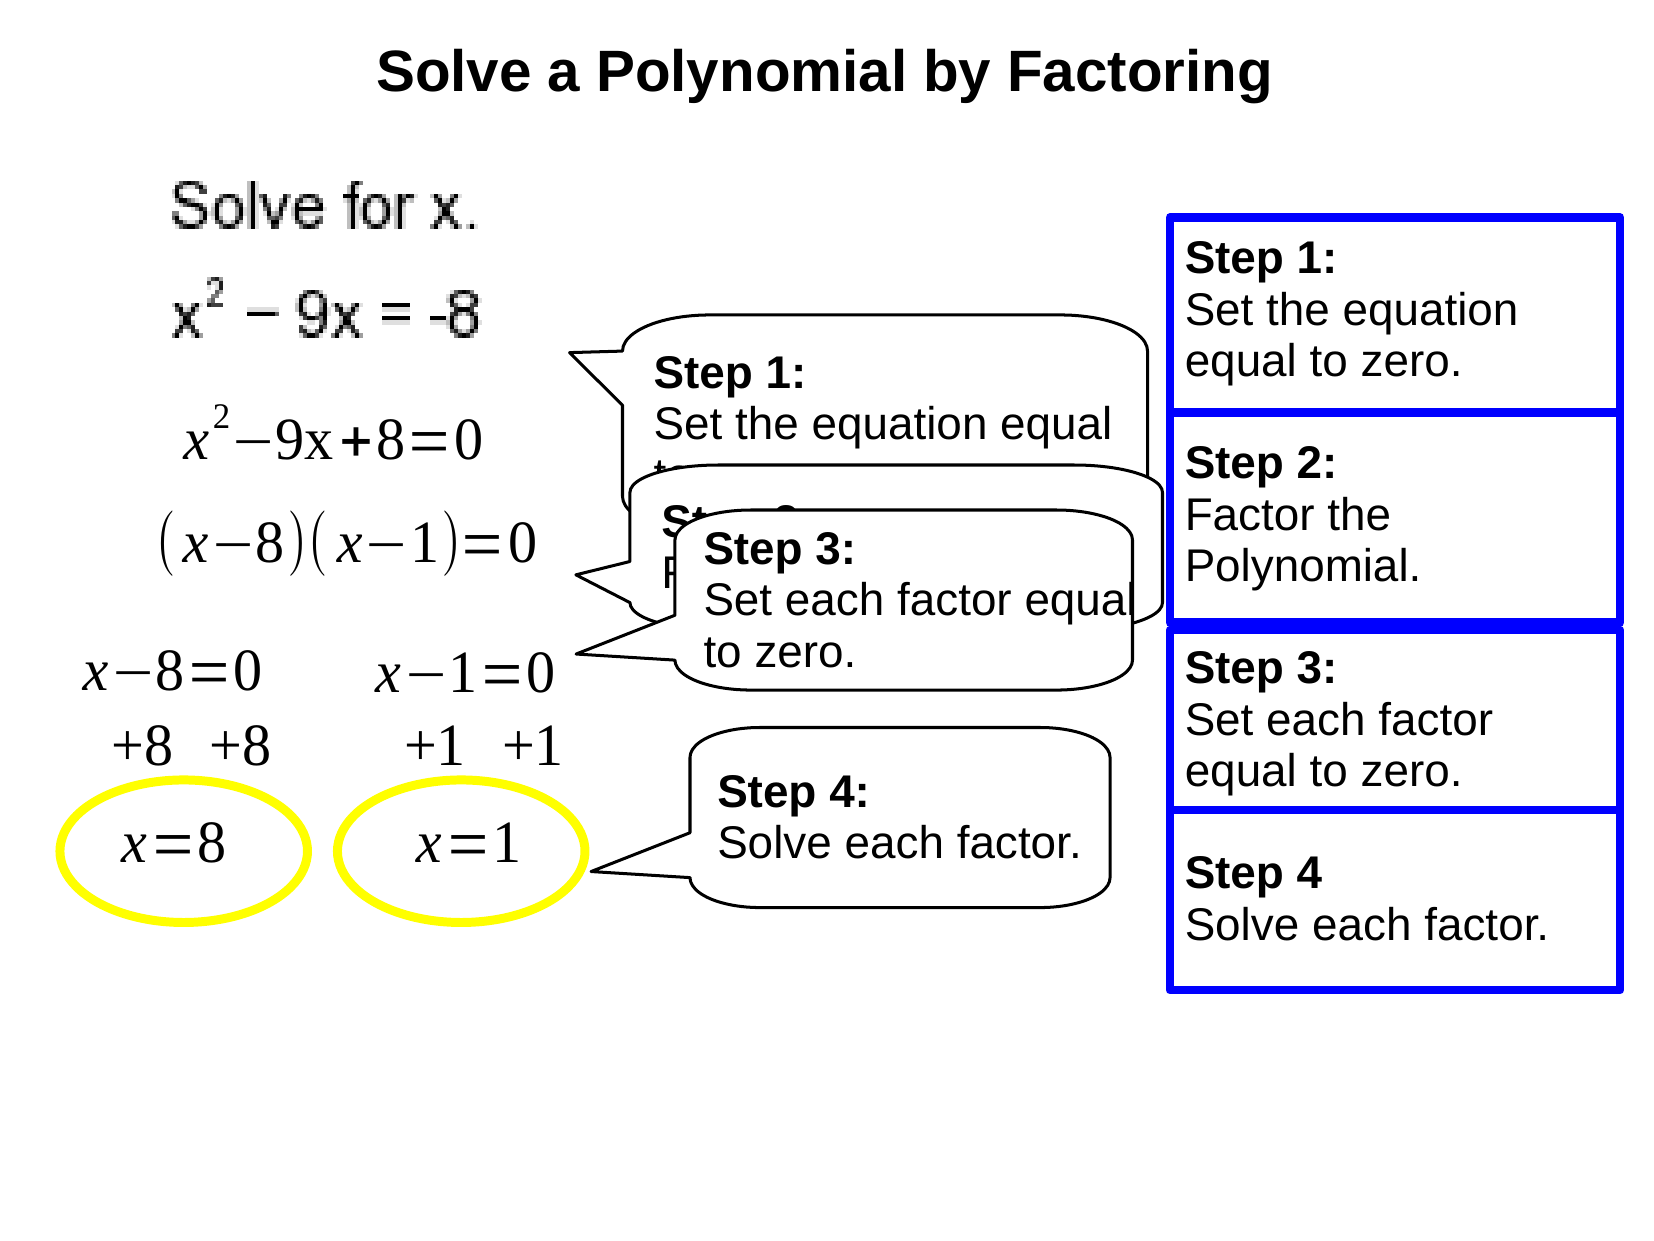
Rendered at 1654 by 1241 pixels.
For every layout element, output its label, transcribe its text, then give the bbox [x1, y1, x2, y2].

text_box Step 3: Set each factor equal to zero. [576, 510, 1133, 691]
text_box Step 1: Set the equation equal to zero. Step 2: Factor the Polynomial. Step 3: Set each factor equal to zero. Step 4 Solve each factor. [1174, 417, 1616, 618]
text_box Step 1: Set the equation equal to zero. Step 2: Factor the Polynomial. Step 3: Set each factor equal to zero. Step 4 Solve each factor. [1174, 814, 1616, 986]
text_box Step 1: Set the equation equal to zero. Step 2: Factor the Polynomial. Step 3: Set each factor equal to zero. Step 4 Solve each factor. [1170, 225, 1628, 1115]
text_box Step 1: Set the equation equal to zero. Step 2: Factor the Polynomial. Step 3: Set each factor equal to zero. Step 4 Solve each factor. [1174, 634, 1616, 806]
chart [364, 639, 563, 707]
chart [405, 810, 528, 878]
text_box Step 4: Solve each factor. [591, 727, 1111, 908]
chart [150, 510, 544, 579]
chart [396, 712, 571, 781]
chart [110, 810, 233, 878]
chart [172, 396, 491, 473]
text_box Step 2: Factor the Polynomial. [575, 465, 1163, 624]
picture [172, 166, 968, 361]
chart [71, 637, 271, 706]
text_box Step 1: Set the equation equal to zero. Step 2: Factor the Polynomial. Step 3: Set each factor equal to zero. Step 4 Solve each factor. [1174, 225, 1616, 408]
text_box Step 1: Set the equation equal to zero. [569, 314, 1148, 511]
text_box Solve a Polynomial by Factoring [52, 31, 1598, 166]
chart [103, 712, 278, 780]
